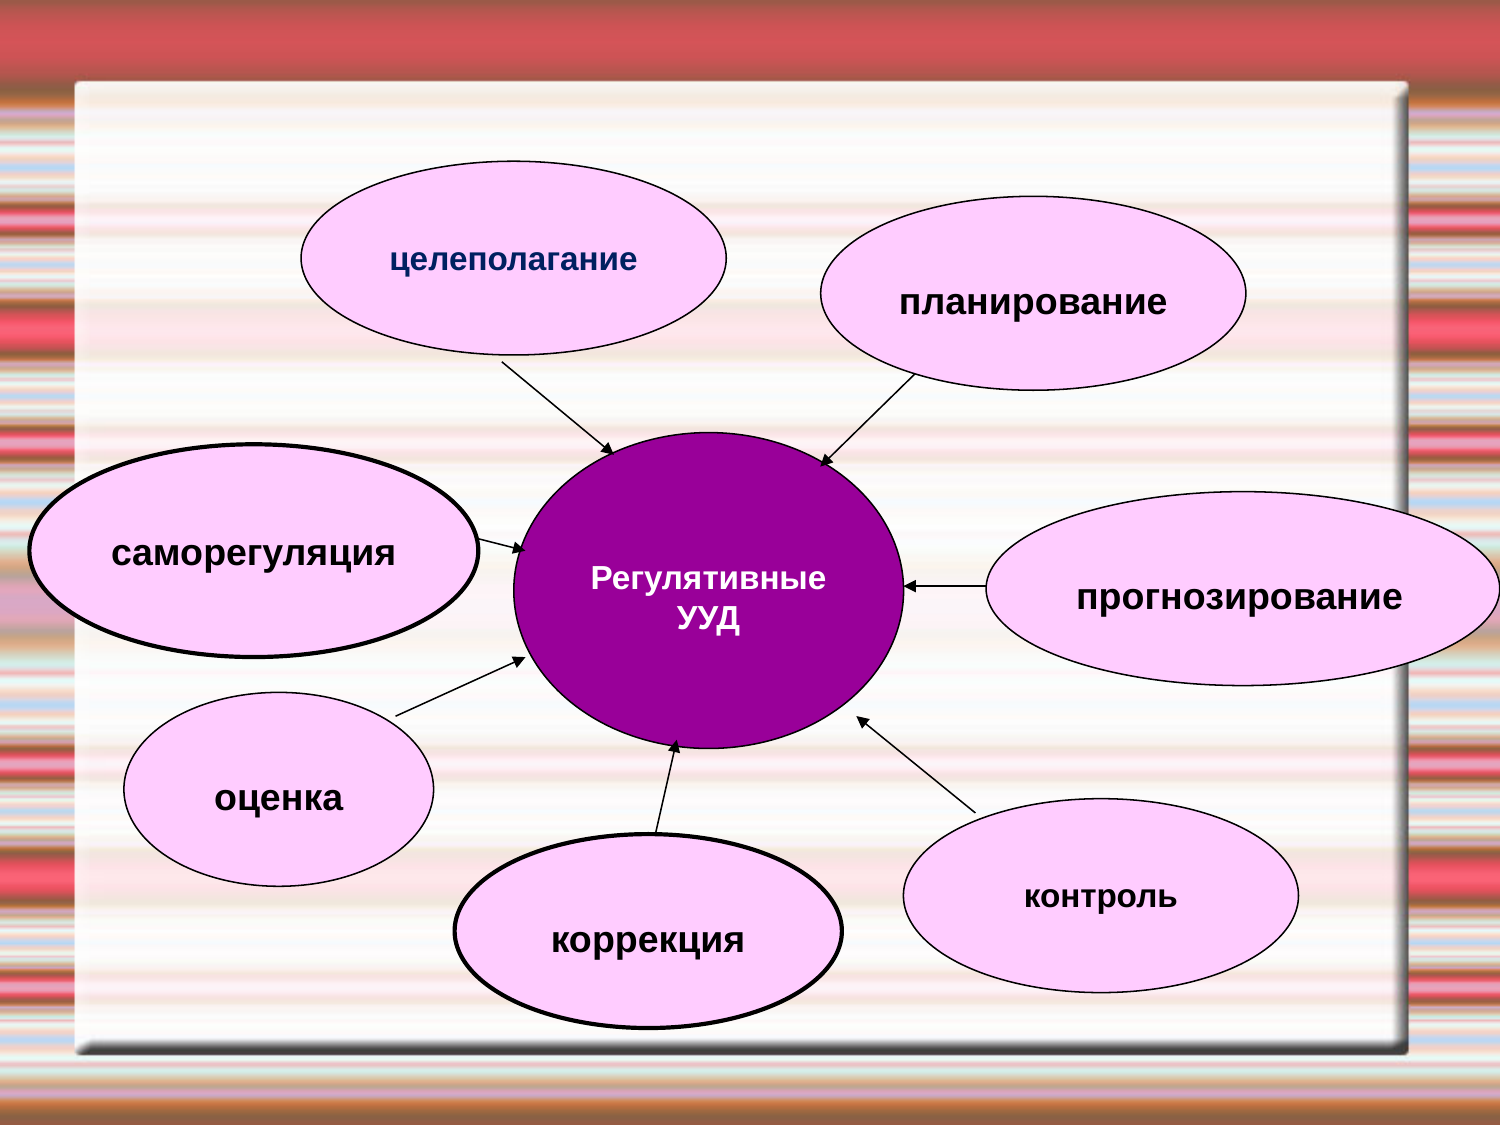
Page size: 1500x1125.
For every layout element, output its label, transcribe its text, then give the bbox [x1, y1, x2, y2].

text_box планирование [820, 196, 1246, 391]
text_box Регулятивные УУД [513, 432, 904, 749]
picture [0, 0, 1500, 1125]
text_box прогнозирование [986, 491, 1500, 686]
text_box саморегуляция [29, 444, 479, 658]
text_box контроль [903, 798, 1299, 993]
text_box коррекция [454, 834, 842, 1029]
text_box целеполагание [301, 161, 727, 355]
text_box оценка [123, 692, 434, 887]
